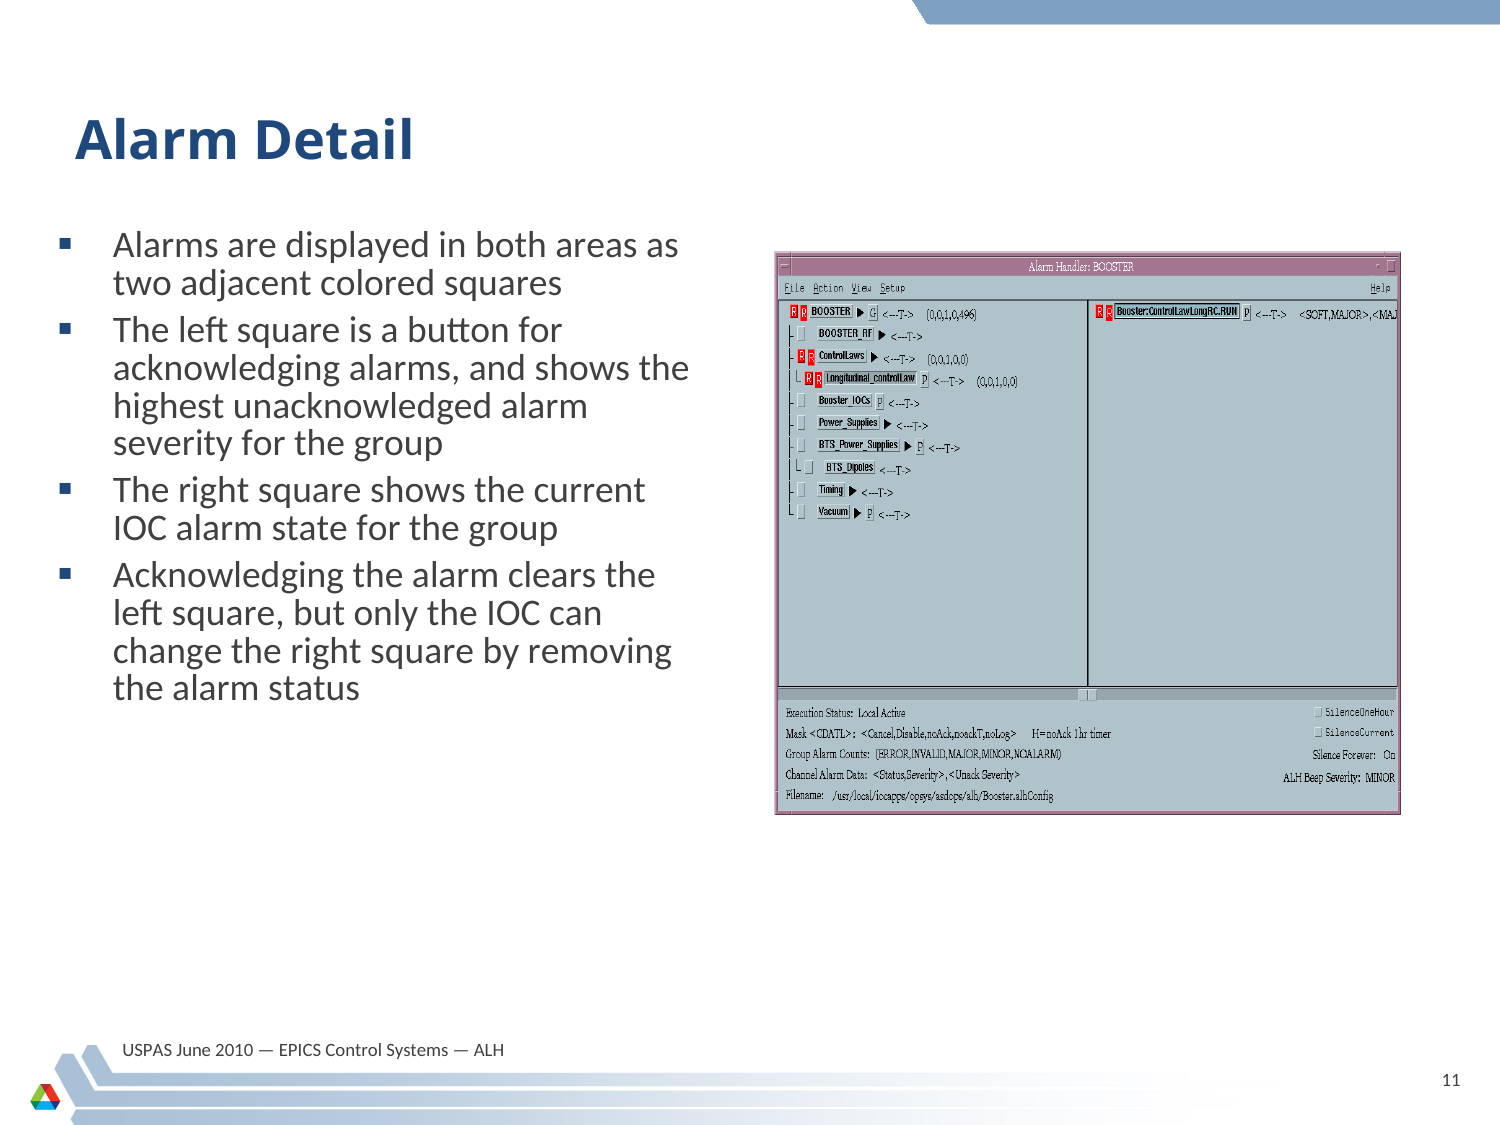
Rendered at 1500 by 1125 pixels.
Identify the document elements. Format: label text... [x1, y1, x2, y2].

picture [774, 251, 1401, 815]
picture [0, 1037, 1500, 1125]
title Alarm Detail [75, 45, 1426, 233]
list Alarms are displayed in both areas as two adjacent colored squares The left square is a button for acknowledging alarms, and shows the highest unacknowledged alarm severity for the group The right square shows the current IOC alarm state for the group Acknowledging the alarm clears the left square, but only the IOC can change the right square by removing the alarm status [56, 229, 692, 973]
picture [0, 0, 1500, 26]
